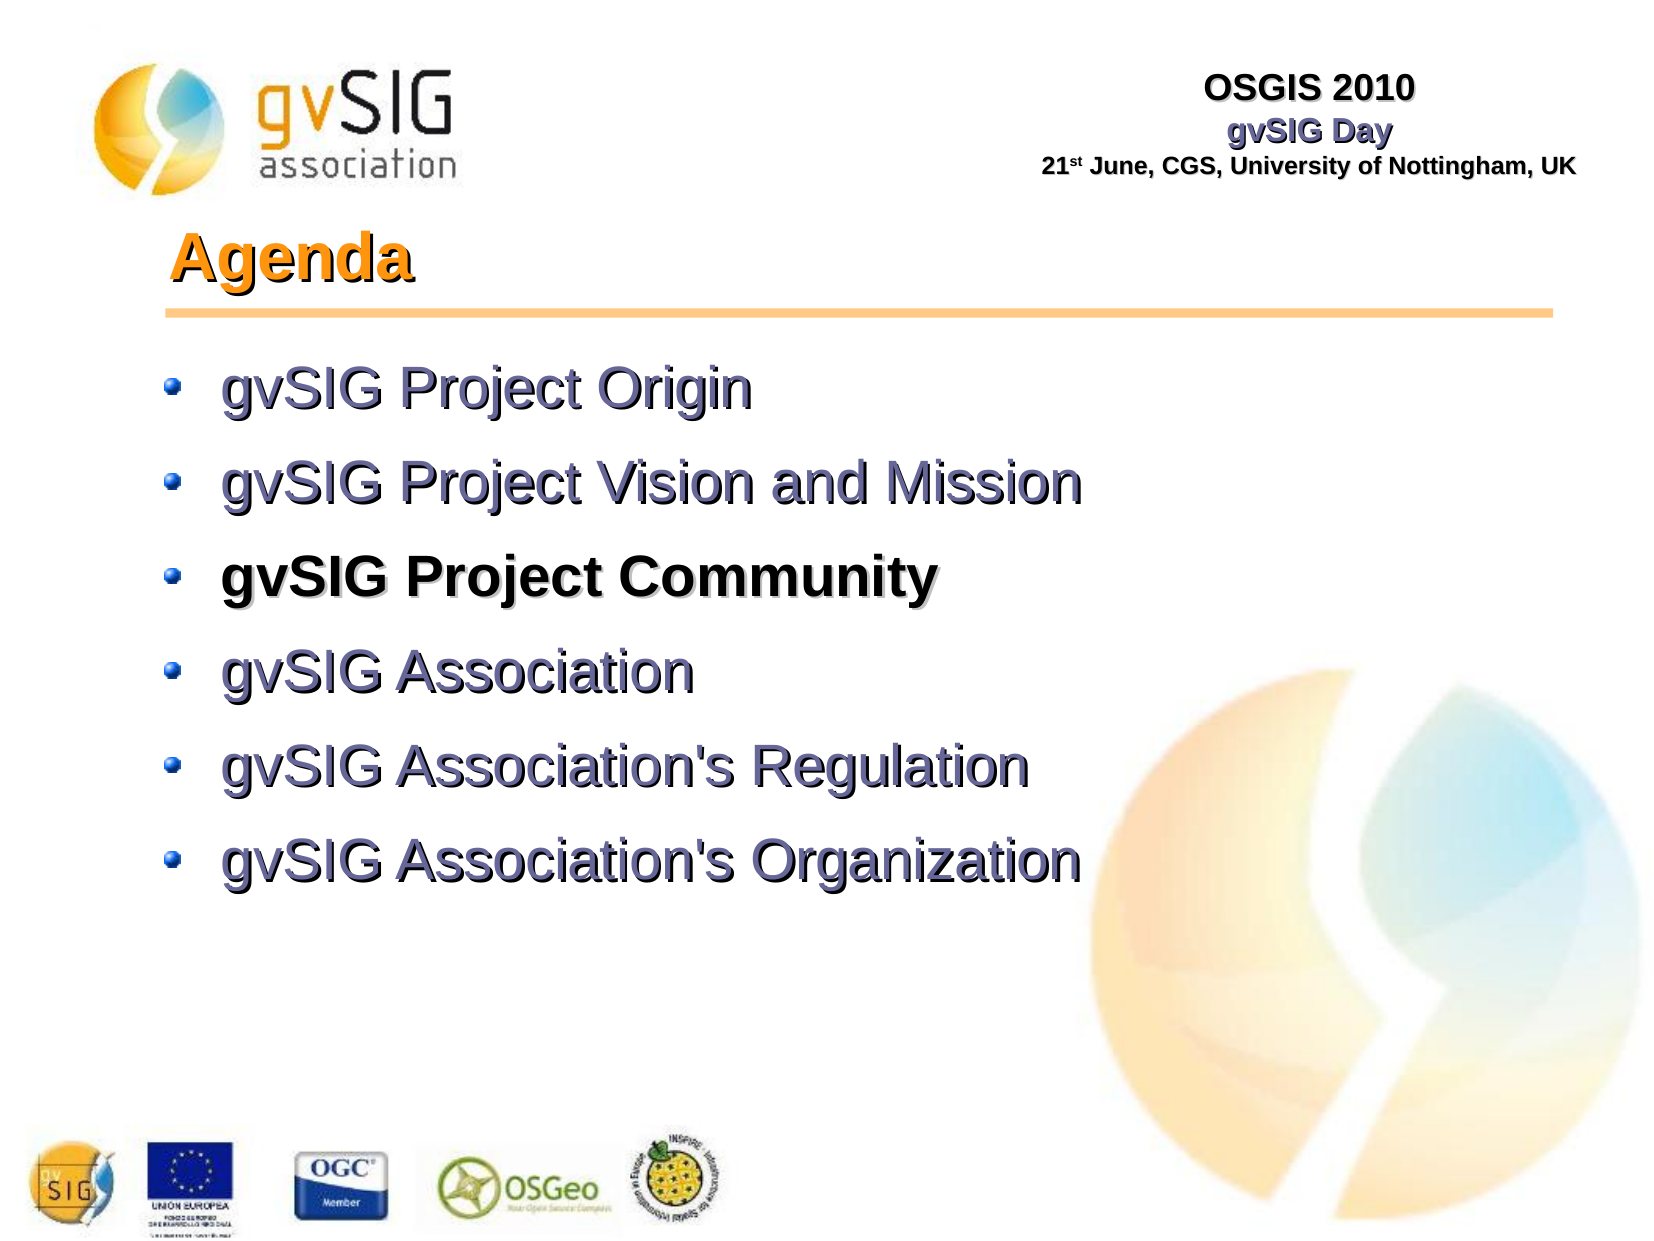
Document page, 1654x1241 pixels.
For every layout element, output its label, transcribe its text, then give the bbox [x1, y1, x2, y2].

text_box Agenda [153, 211, 569, 302]
picture [1, 0, 1654, 1241]
list gvSIG Project Origin gvSIG Project Vision and Mission gvSIG Project Community gvSIG Association gvSIG Association's Regulation gvSIG Association's Organization [164, 354, 1359, 1093]
